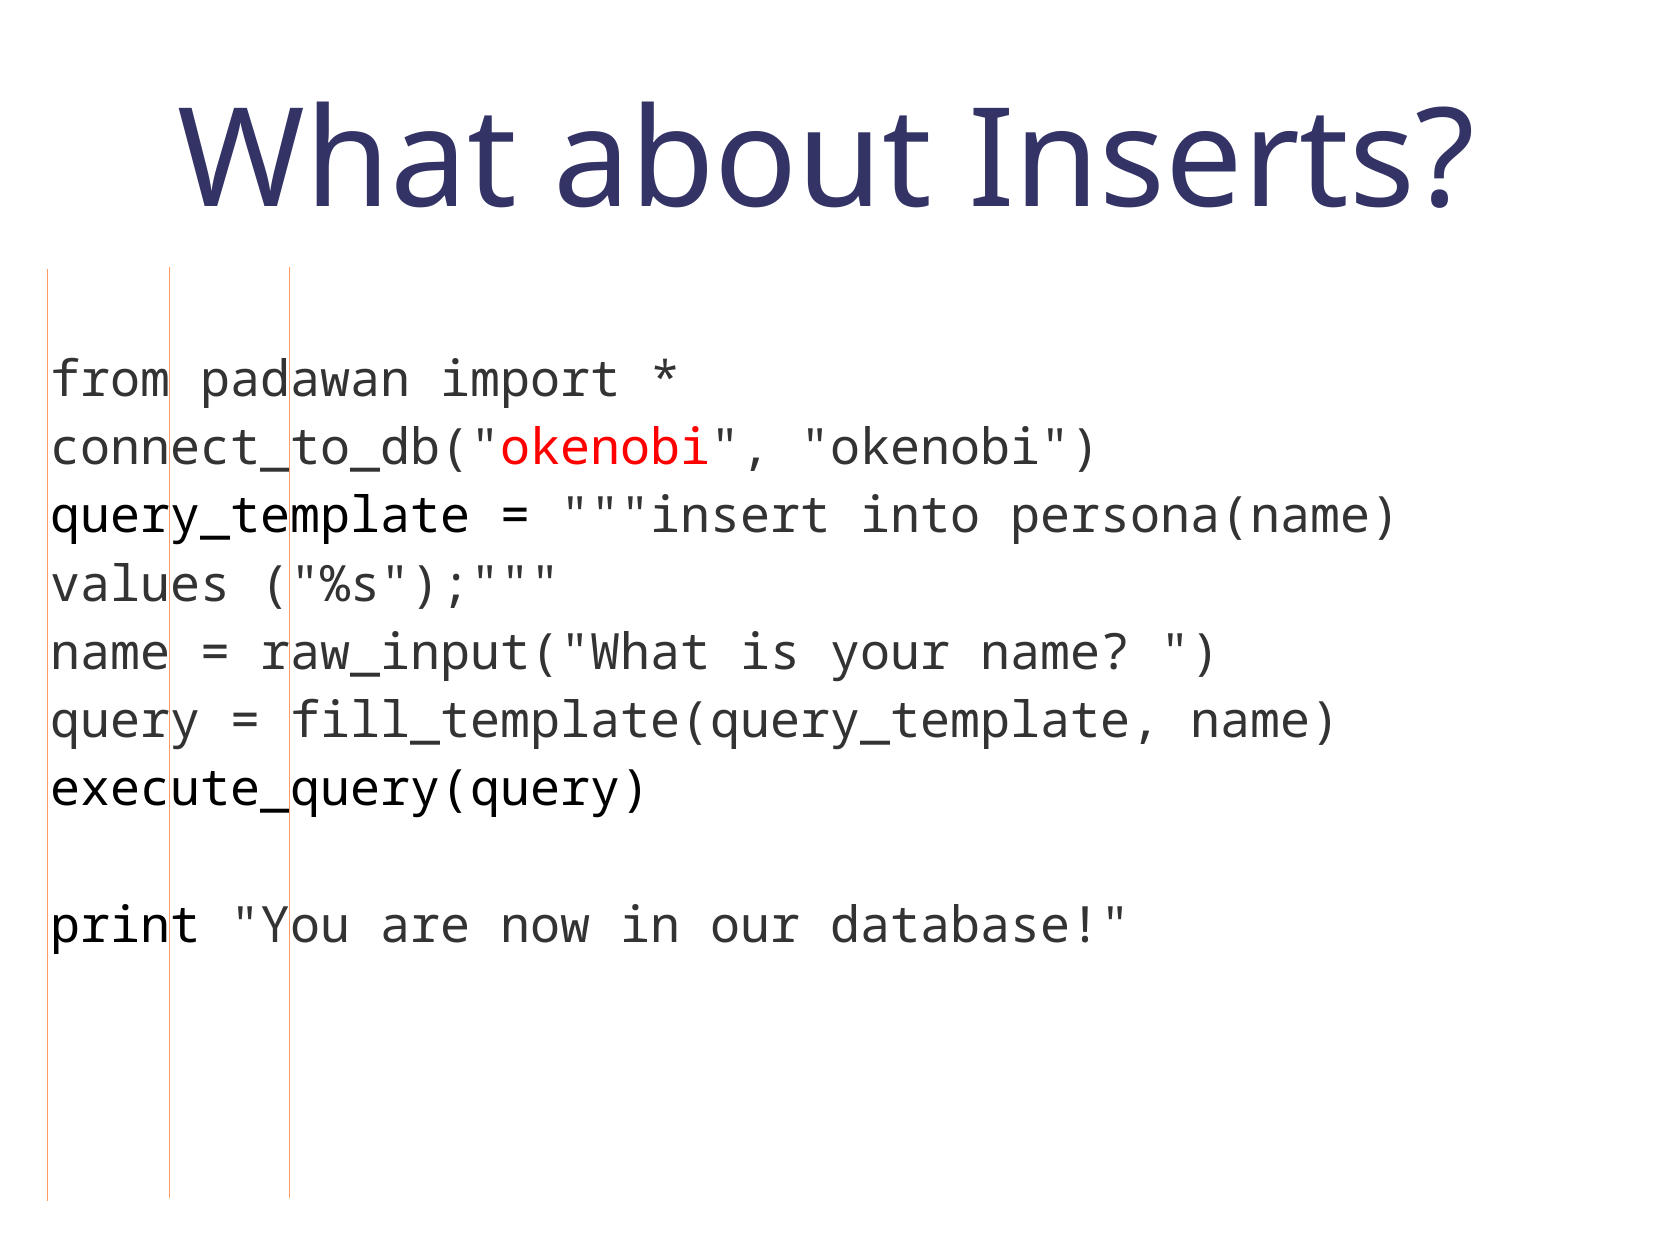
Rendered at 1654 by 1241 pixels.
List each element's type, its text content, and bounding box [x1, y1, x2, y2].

title What about Inserts? [82, 56, 1571, 250]
subtitle from padawan import * connect_to_db("okenobi", "okenobi") query_template = """insert into persona(name) values ("%s");""" name = raw_input("What is your name? ") query = fill_template(query_template, name) execute_query(query) print "You are now in our database!" [170, 274, 289, 831]
subtitle from padawan import * connect_to_db("okenobi", "okenobi") query_template = """insert into persona(name) values ("%s");""" name = raw_input("What is your name? ") query = fill_template(query_template, name) execute_query(query) print "You are now in our database!" [290, 274, 1654, 831]
subtitle from padawan import * connect_to_db("okenobi", "okenobi") query_template = """insert into persona(name) values ("%s");""" name = raw_input("What is your name? ") query = fill_template(query_template, name) execute_query(query) print "You are now in our database!" [50, 274, 169, 831]
